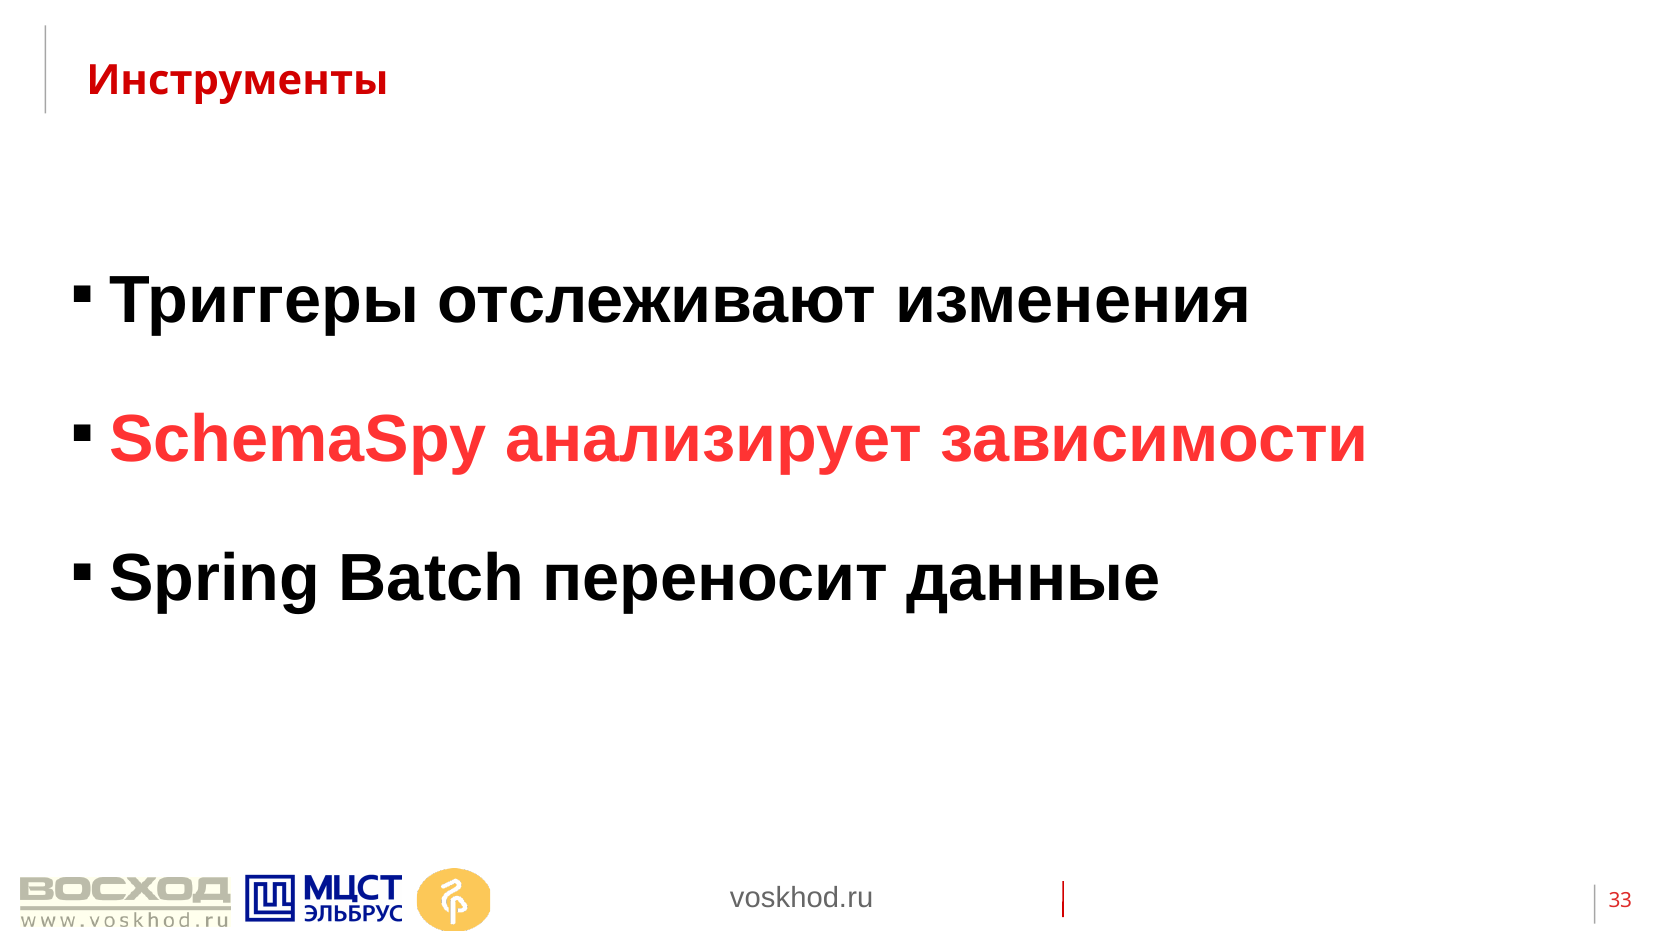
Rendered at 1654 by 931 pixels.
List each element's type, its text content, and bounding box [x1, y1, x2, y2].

picture [20, 877, 231, 927]
text_box Триггеры отслеживают изменения SchemaSpy анализирует зависимости Spring Batch переносит данные [59, 248, 1536, 756]
picture [416, 868, 491, 931]
slide_number <number> [1267, 884, 1647, 918]
title Инструменты [71, 45, 1619, 133]
picture [242, 874, 402, 922]
